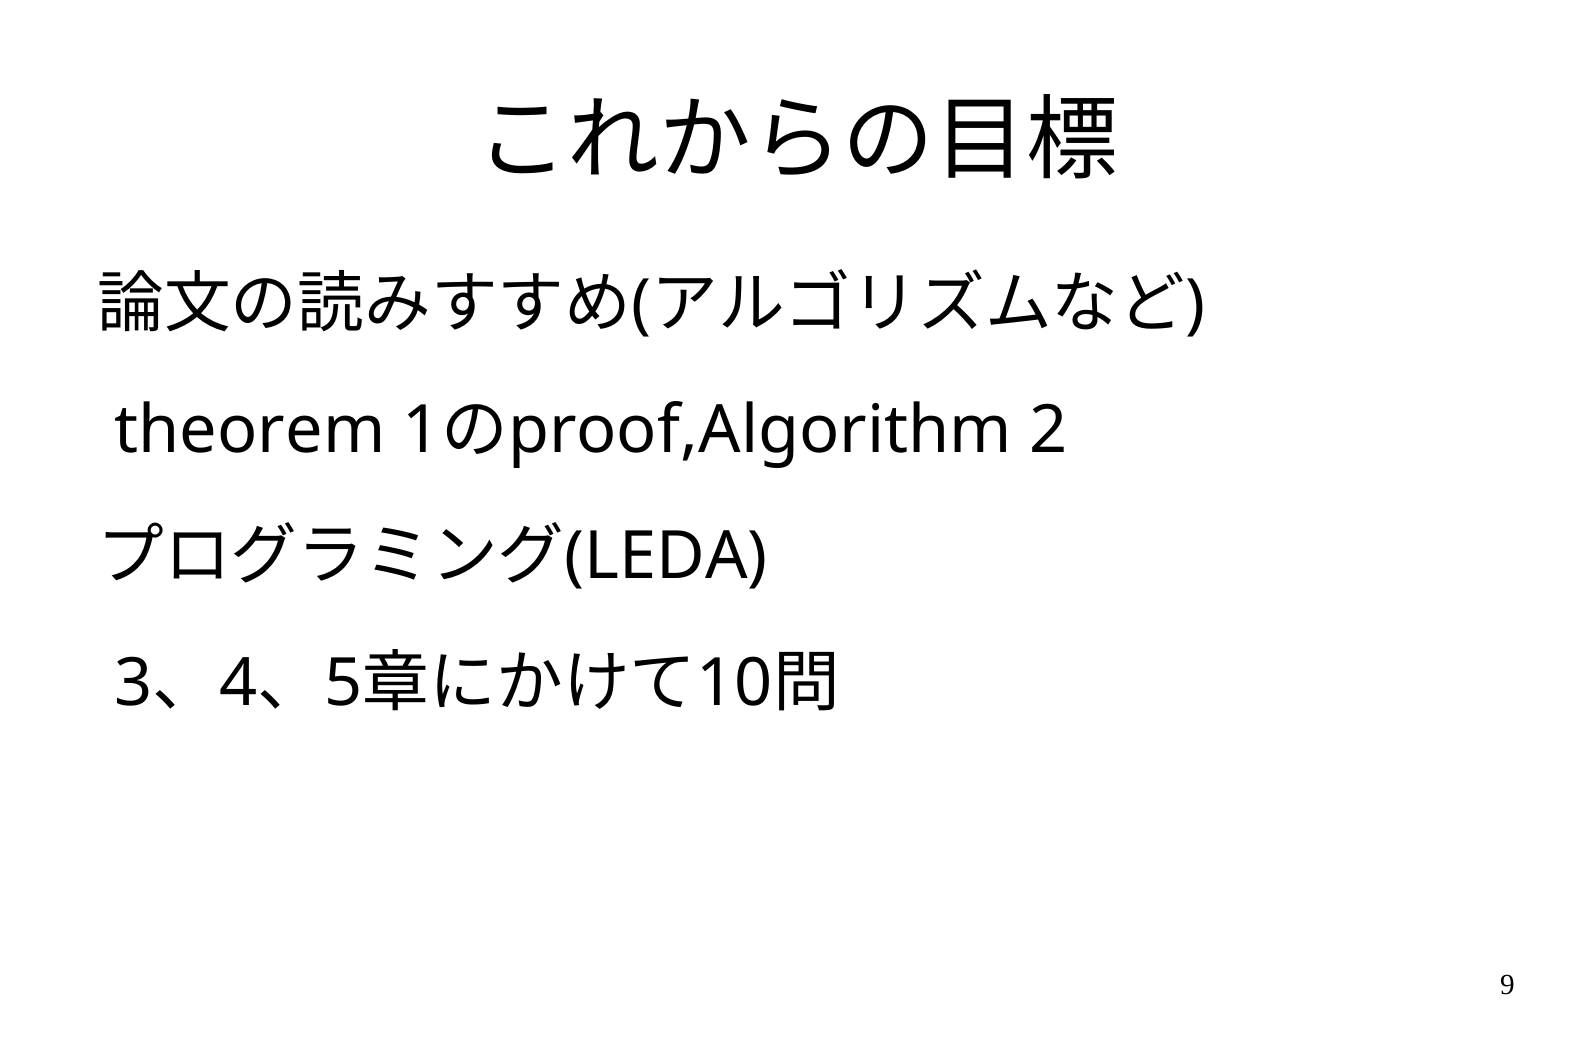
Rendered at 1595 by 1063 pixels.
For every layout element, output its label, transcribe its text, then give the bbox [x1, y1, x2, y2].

list 論文の読みすすめ(アルゴリズムなど) theorem 1のproof,Algorithm 2 プログラミング(LEDA) 3、4、5章にかけて10問 [79, 248, 1515, 951]
title これからの目標 [79, 42, 1515, 220]
